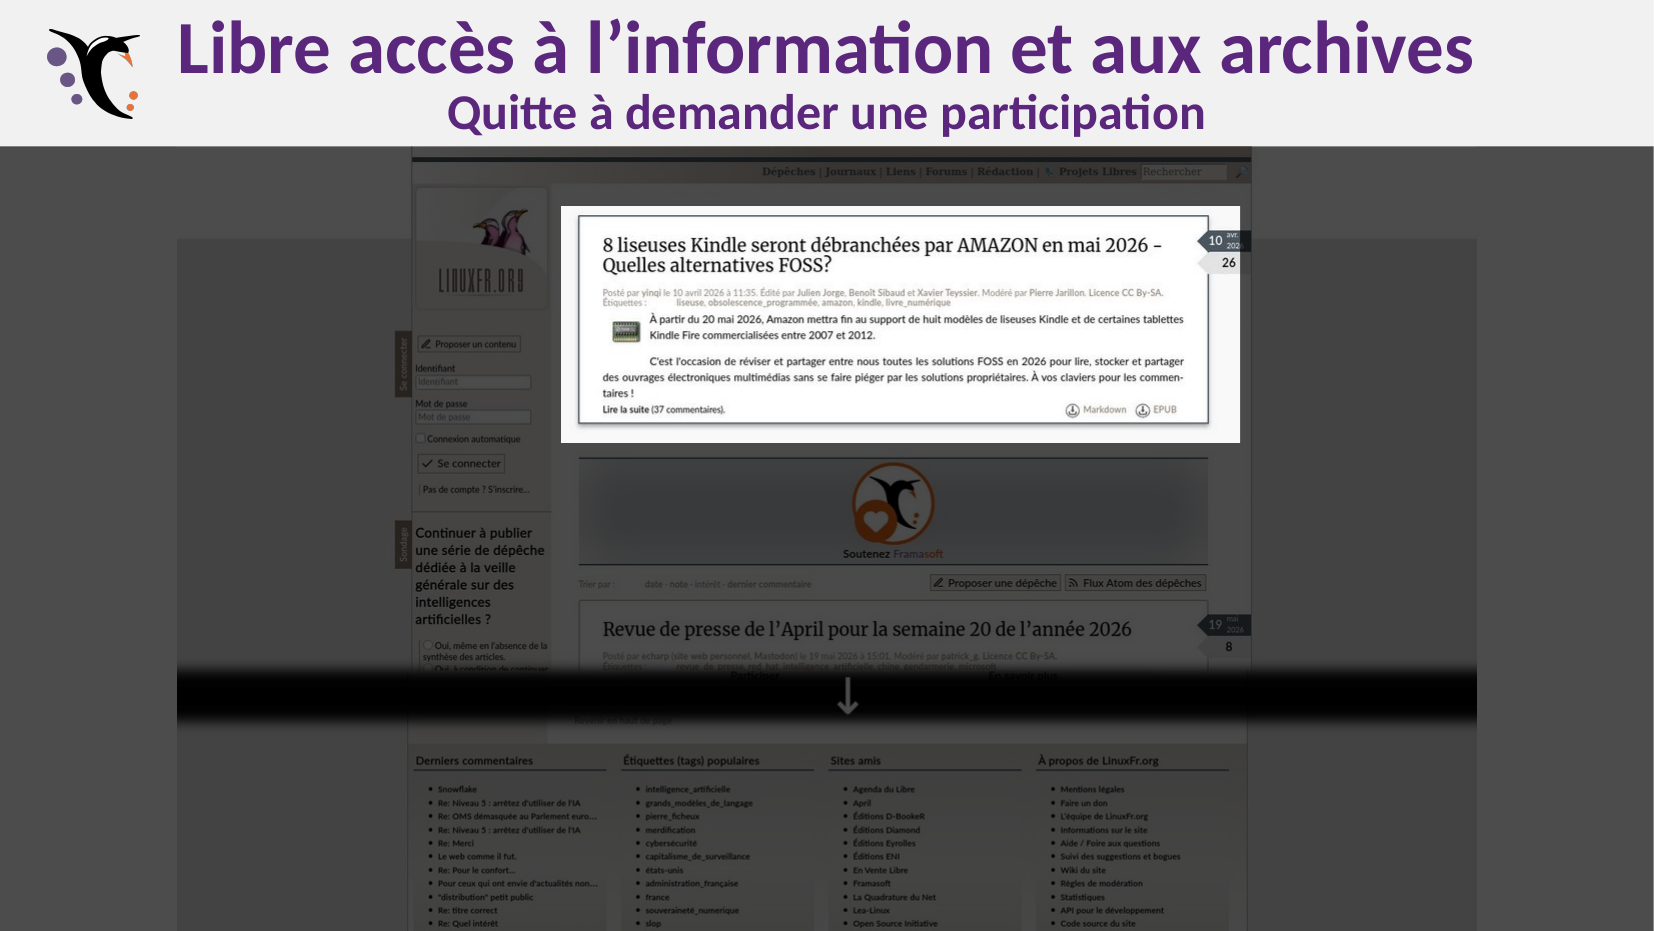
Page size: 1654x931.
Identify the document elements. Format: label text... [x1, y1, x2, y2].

text_box [0, 146, 1654, 931]
title Libre accès à l’information et aux archives Quitte à demander une participation [82, 1, 1571, 146]
picture [47, 29, 82, 119]
picture [561, 206, 1241, 443]
